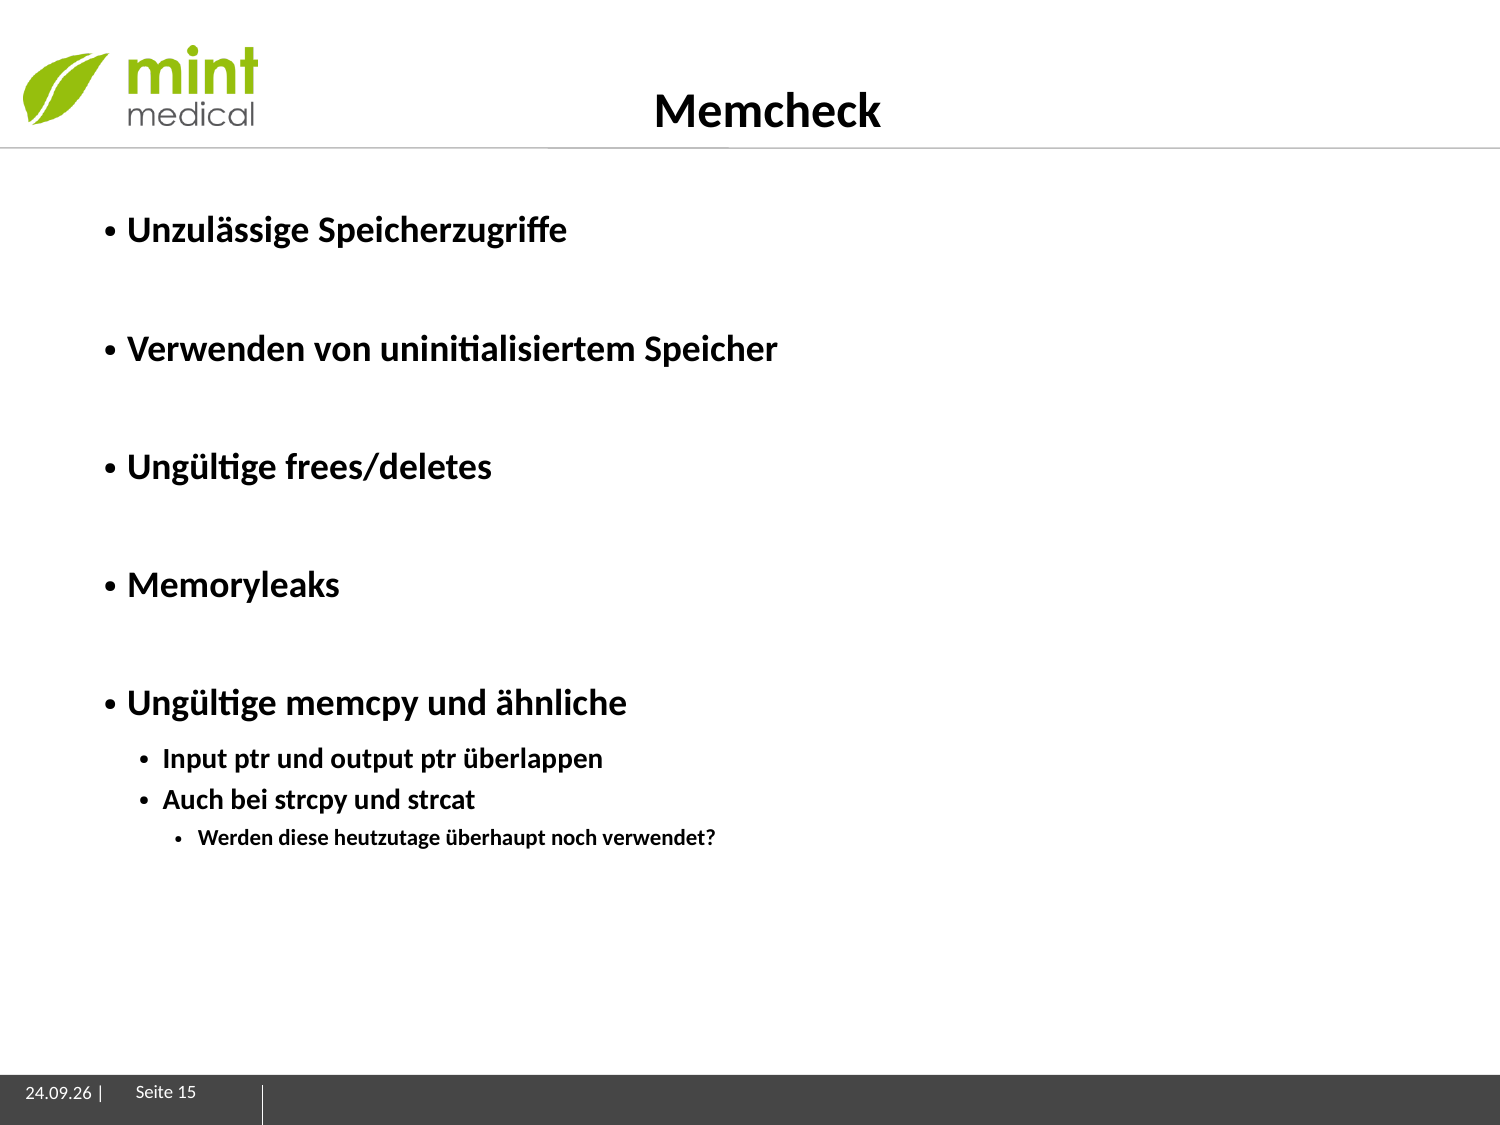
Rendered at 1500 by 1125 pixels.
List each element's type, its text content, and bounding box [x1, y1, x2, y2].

text_box Unzulässige Speicherzugriffe [88, 206, 975, 266]
text_box Ungültige memcpy und ähnliche [88, 679, 1093, 738]
text_box Memoryleaks [88, 561, 1093, 621]
text_box Input ptr und output ptr überlappen Auch bei strcpy und strcat Werden diese heutzutage überhaupt noch verwendet? [88, 738, 1093, 872]
text_box Ungültige frees/deletes [88, 443, 1093, 502]
title Memcheck [253, 70, 1282, 146]
text_box Verwenden von uninitialisiertem Speicher [88, 325, 1093, 384]
picture [23, 45, 258, 126]
